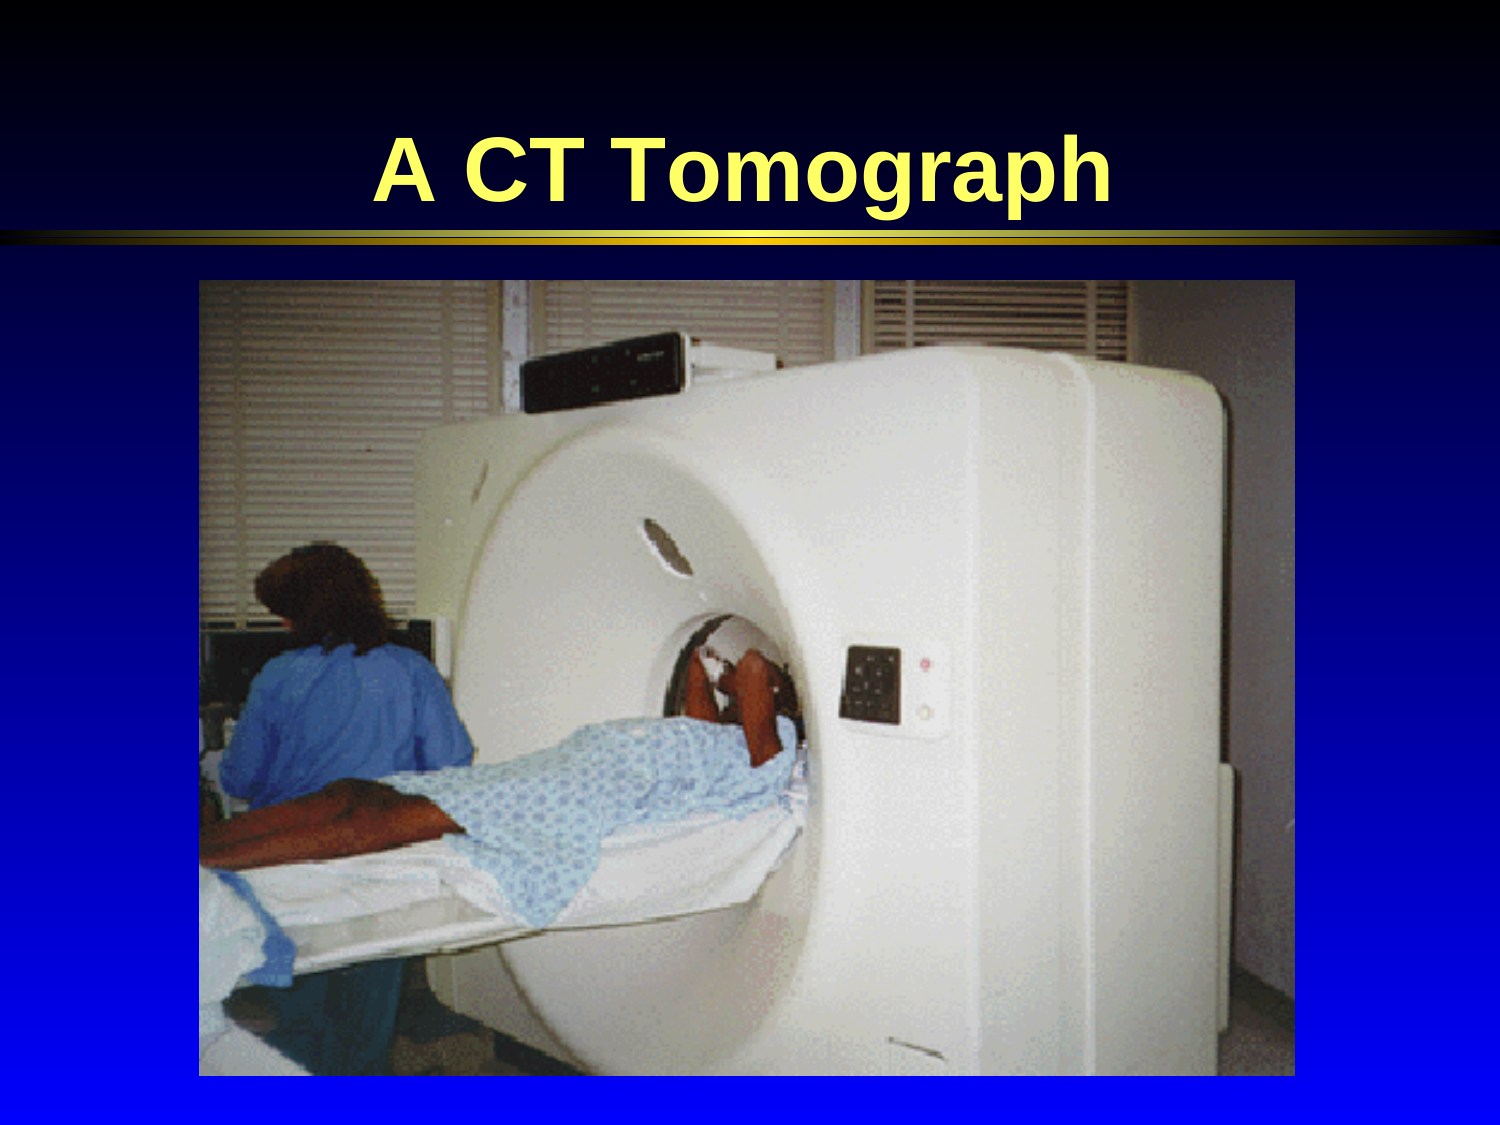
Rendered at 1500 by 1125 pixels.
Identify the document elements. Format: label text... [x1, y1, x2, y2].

title A CT Tomograph [99, 37, 1388, 225]
picture [199, 280, 1295, 1077]
